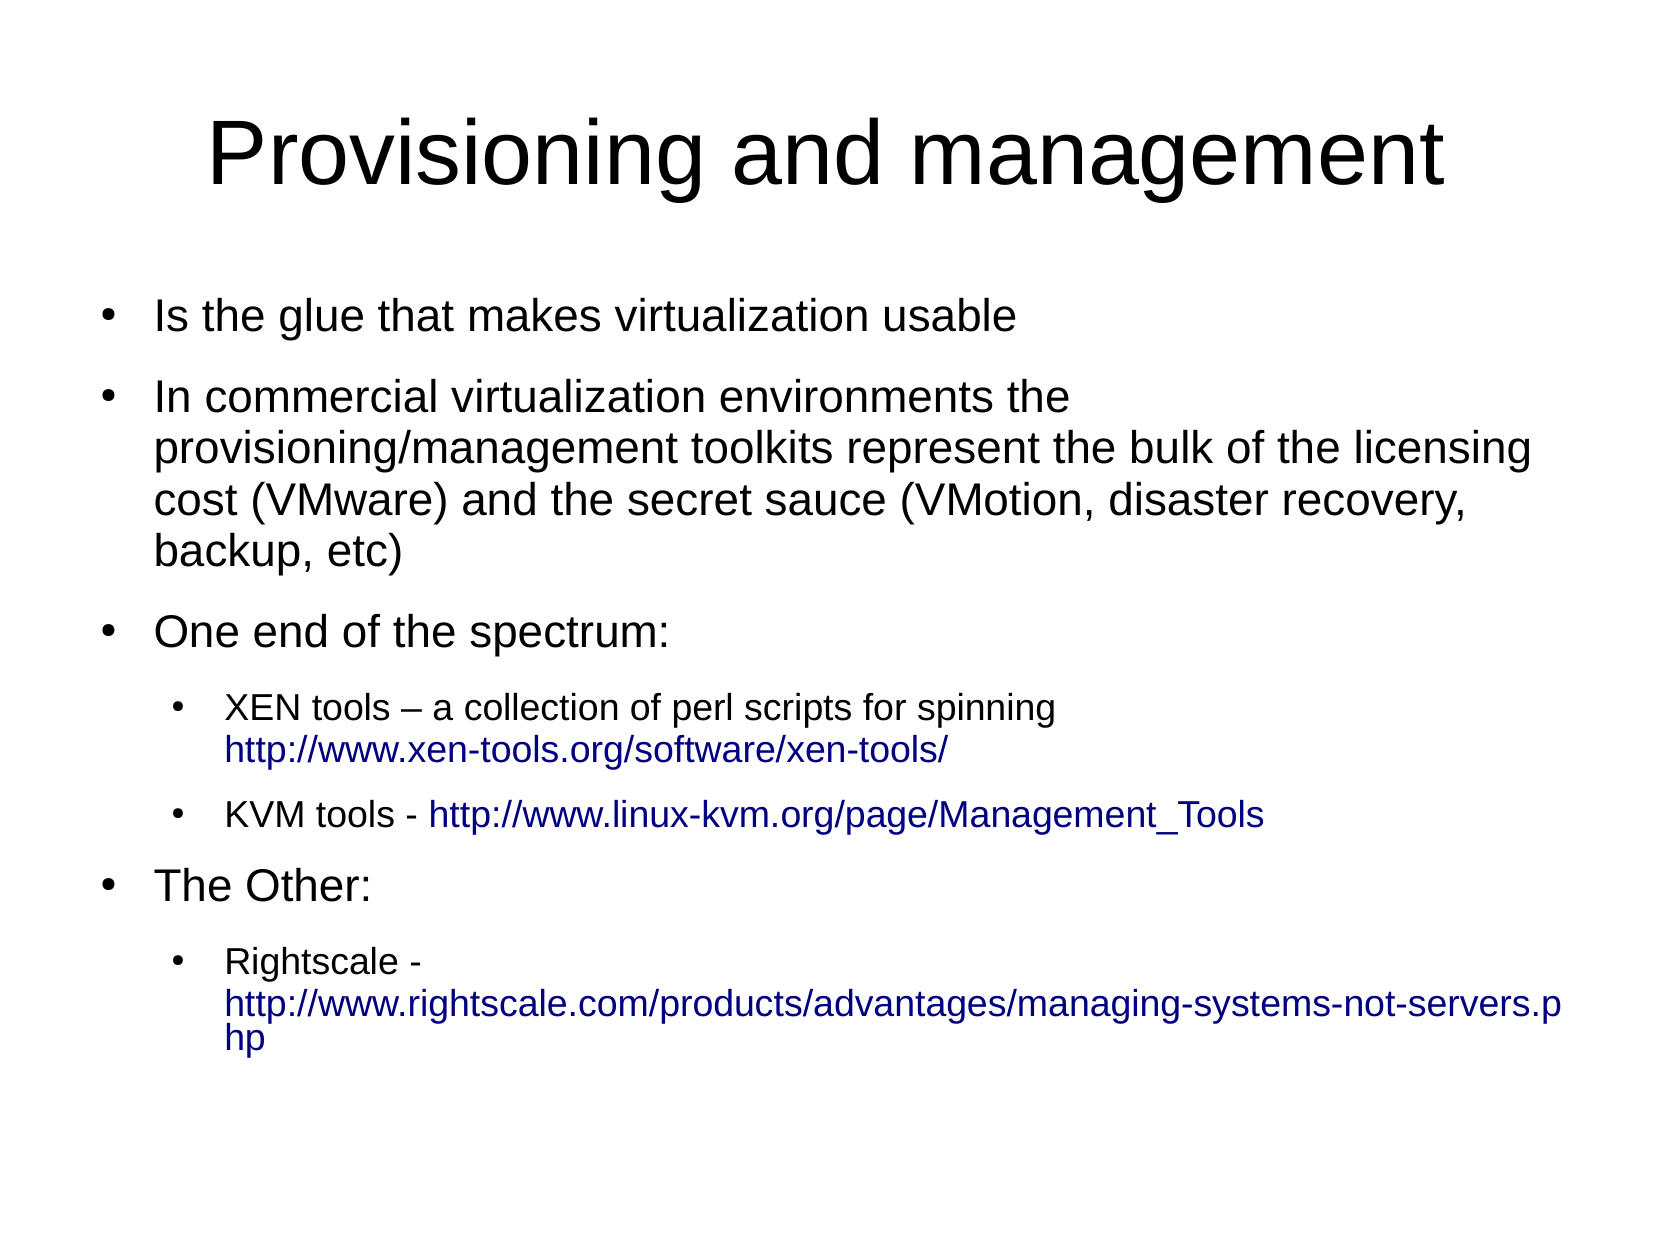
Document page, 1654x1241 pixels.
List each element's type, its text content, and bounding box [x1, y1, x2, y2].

title Provisioning and management [82, 49, 1571, 257]
list Is the glue that makes virtualization usable In commercial virtualization environments the provisioning/management toolkits represent the bulk of the licensing cost (VMware) and the secret sauce (VMotion, disaster recovery, backup, etc) One end of the spectrum: XEN tools – a collection of perl scripts for spinning http://www.xen-tools.org/software/xen-tools/ KVM tools - http://www.linux-kvm.org/page/Management_Tools The Other: Rightscale - http://www.rightscale.com/products/advantages/managing-systems-not-servers.php [82, 290, 1571, 1109]
